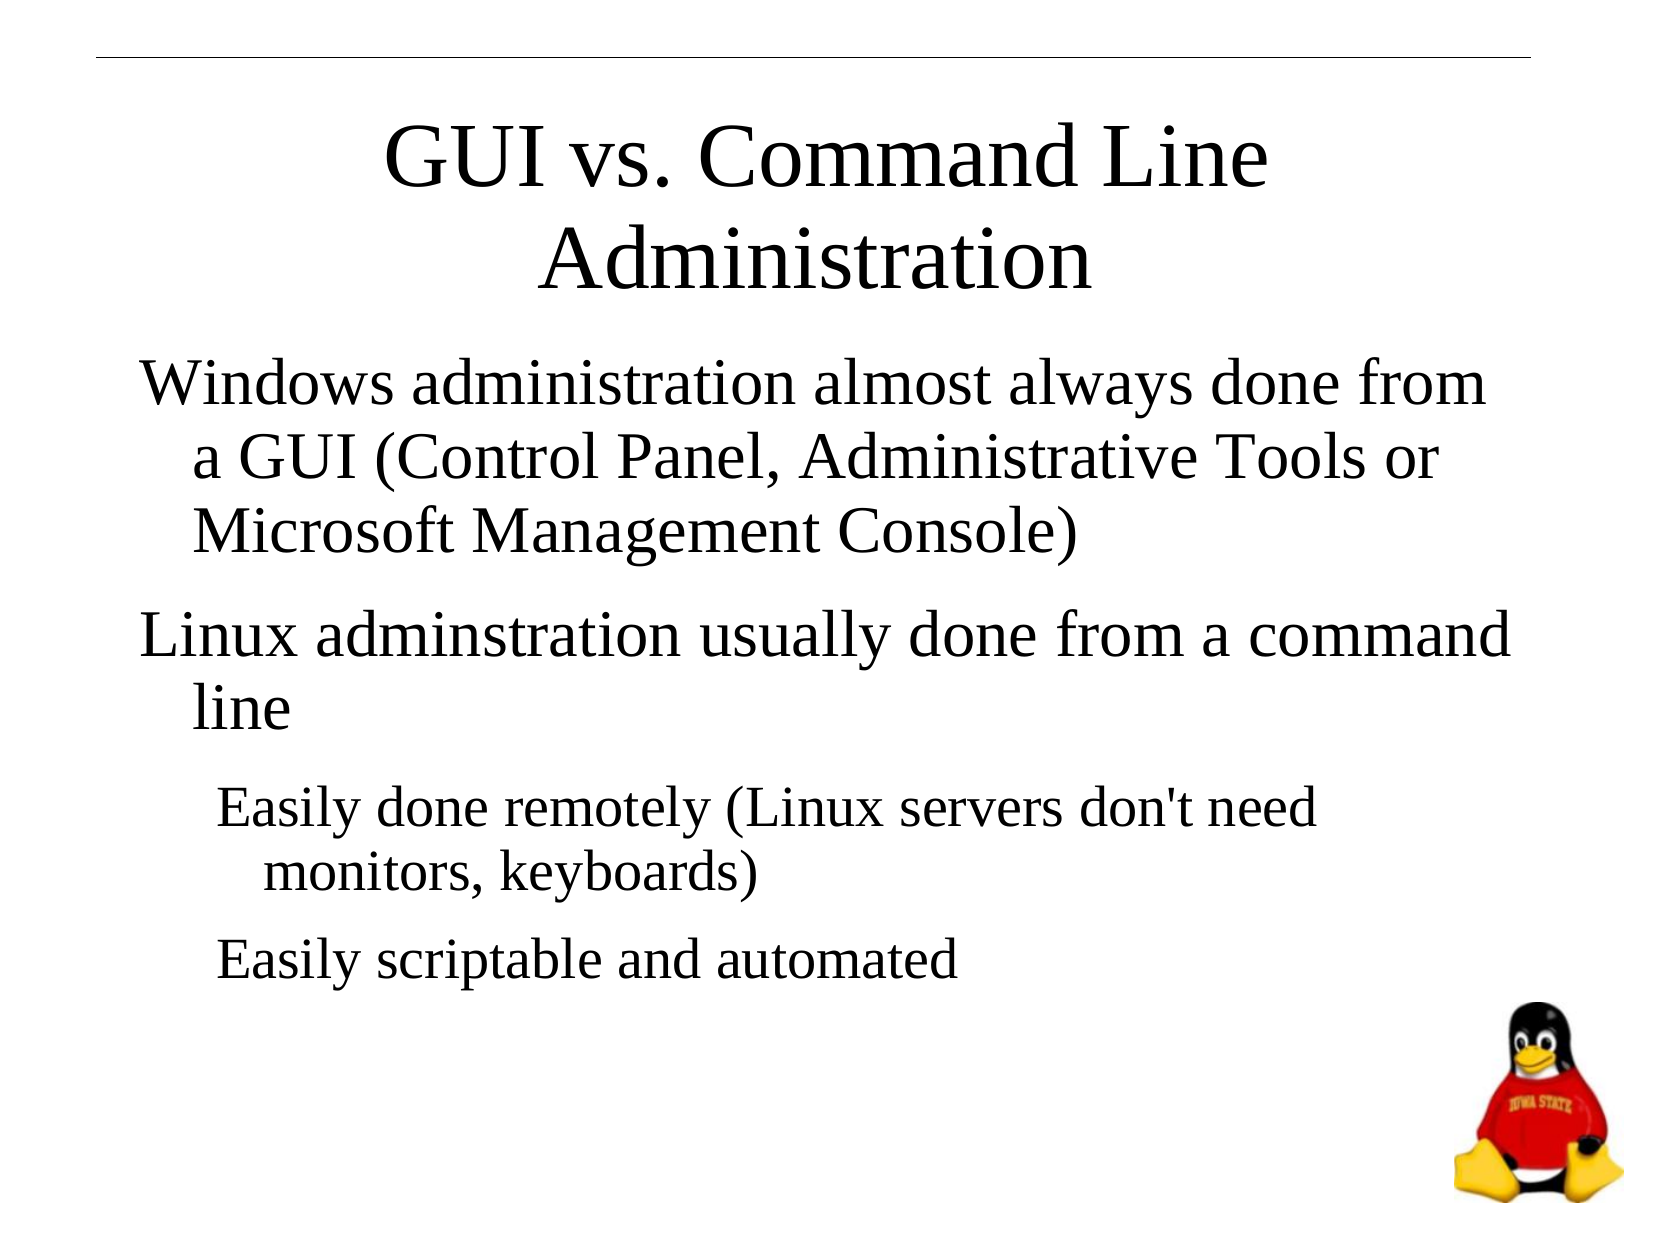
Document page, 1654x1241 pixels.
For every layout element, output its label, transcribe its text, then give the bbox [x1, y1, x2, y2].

title GUI vs. Command Line Administration [121, 79, 1534, 334]
picture [1454, 1002, 1624, 1203]
list Windows administration almost always done from a GUI (Control Panel, Administrative Tools or Microsoft Management Console) Linux adminstration usually done from a command line Easily done remotely (Linux servers don't need monitors, keyboards) Easily scriptable and automated [121, 344, 1534, 1132]
